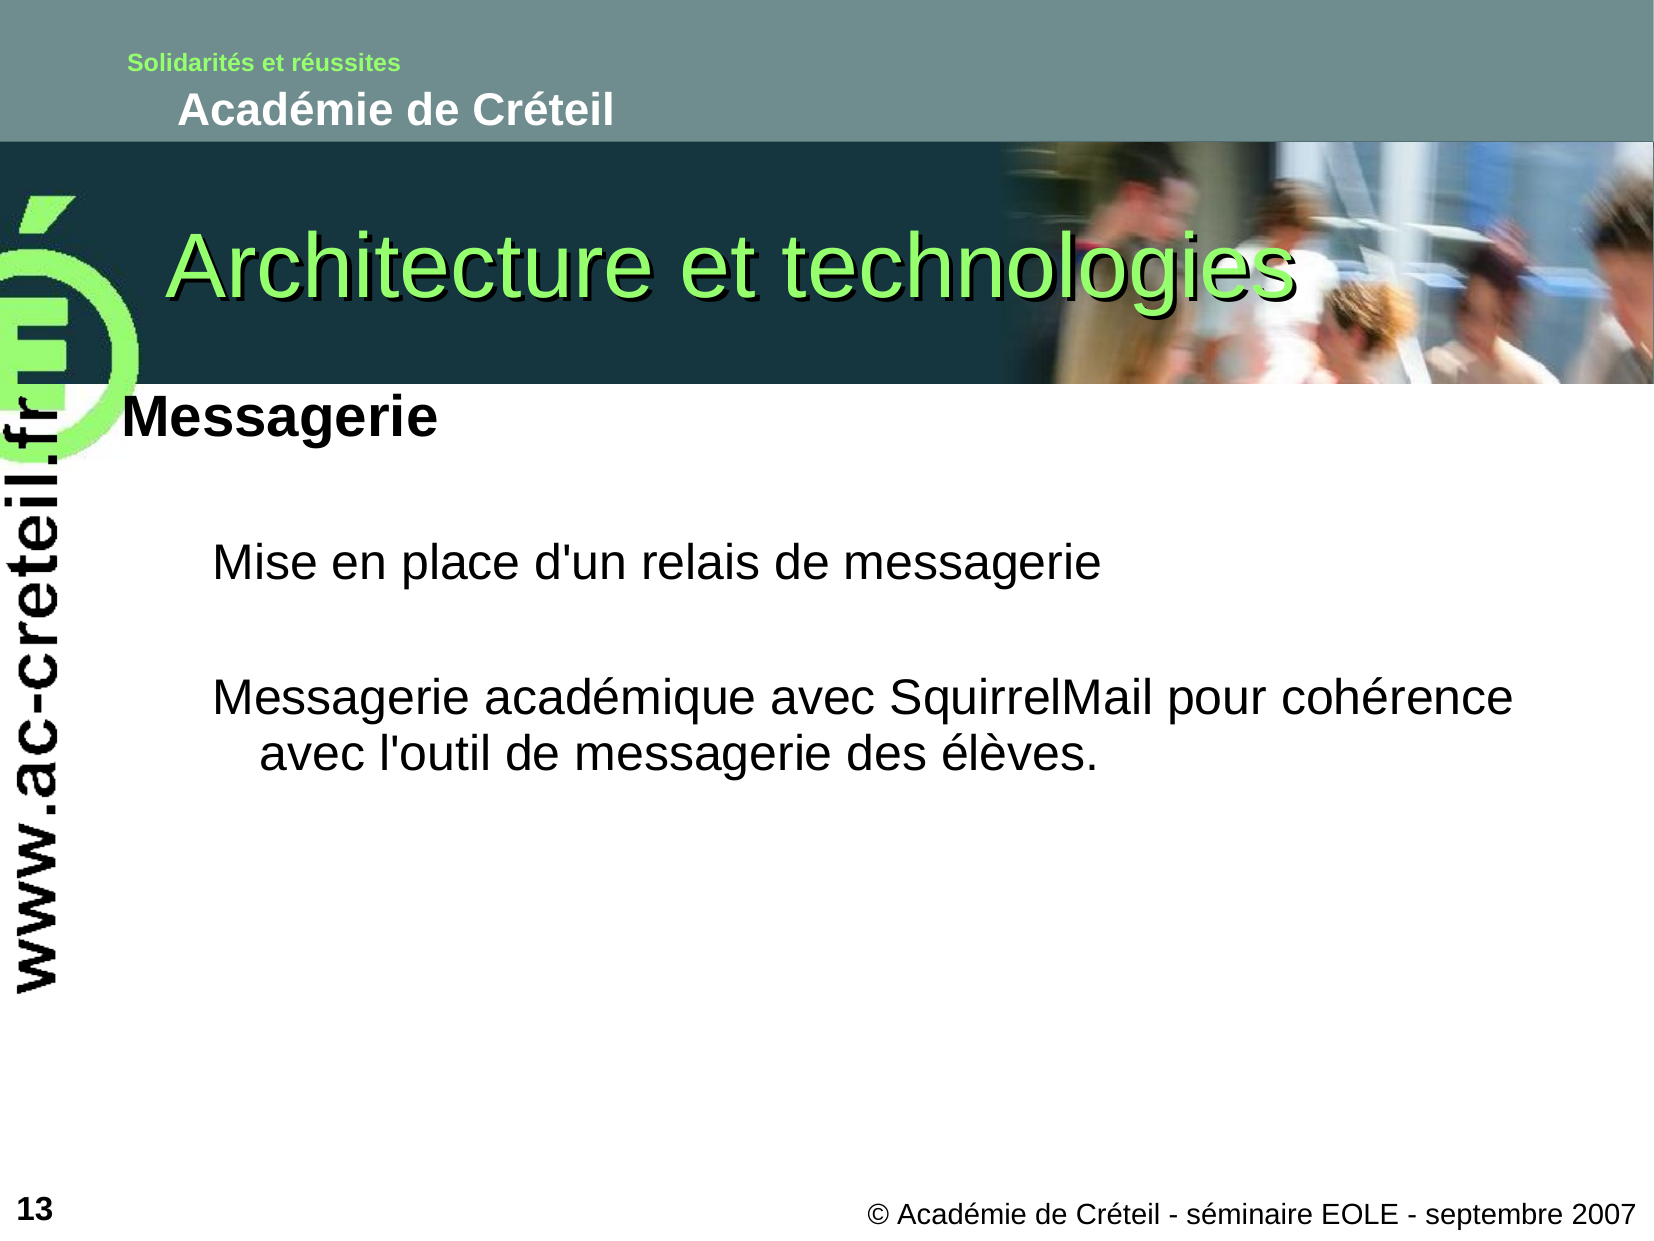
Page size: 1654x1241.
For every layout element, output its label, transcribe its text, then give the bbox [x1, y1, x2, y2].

list Messagerie Mise en place d'un relais de messagerie Messagerie académique avec SquirrelMail pour cohérence avec l'outil de messagerie des élèves. [118, 383, 1565, 1223]
title Architecture et technologies [165, 155, 1654, 377]
picture [0, 190, 142, 999]
picture [1001, 377, 1653, 384]
picture [1001, 142, 1653, 155]
